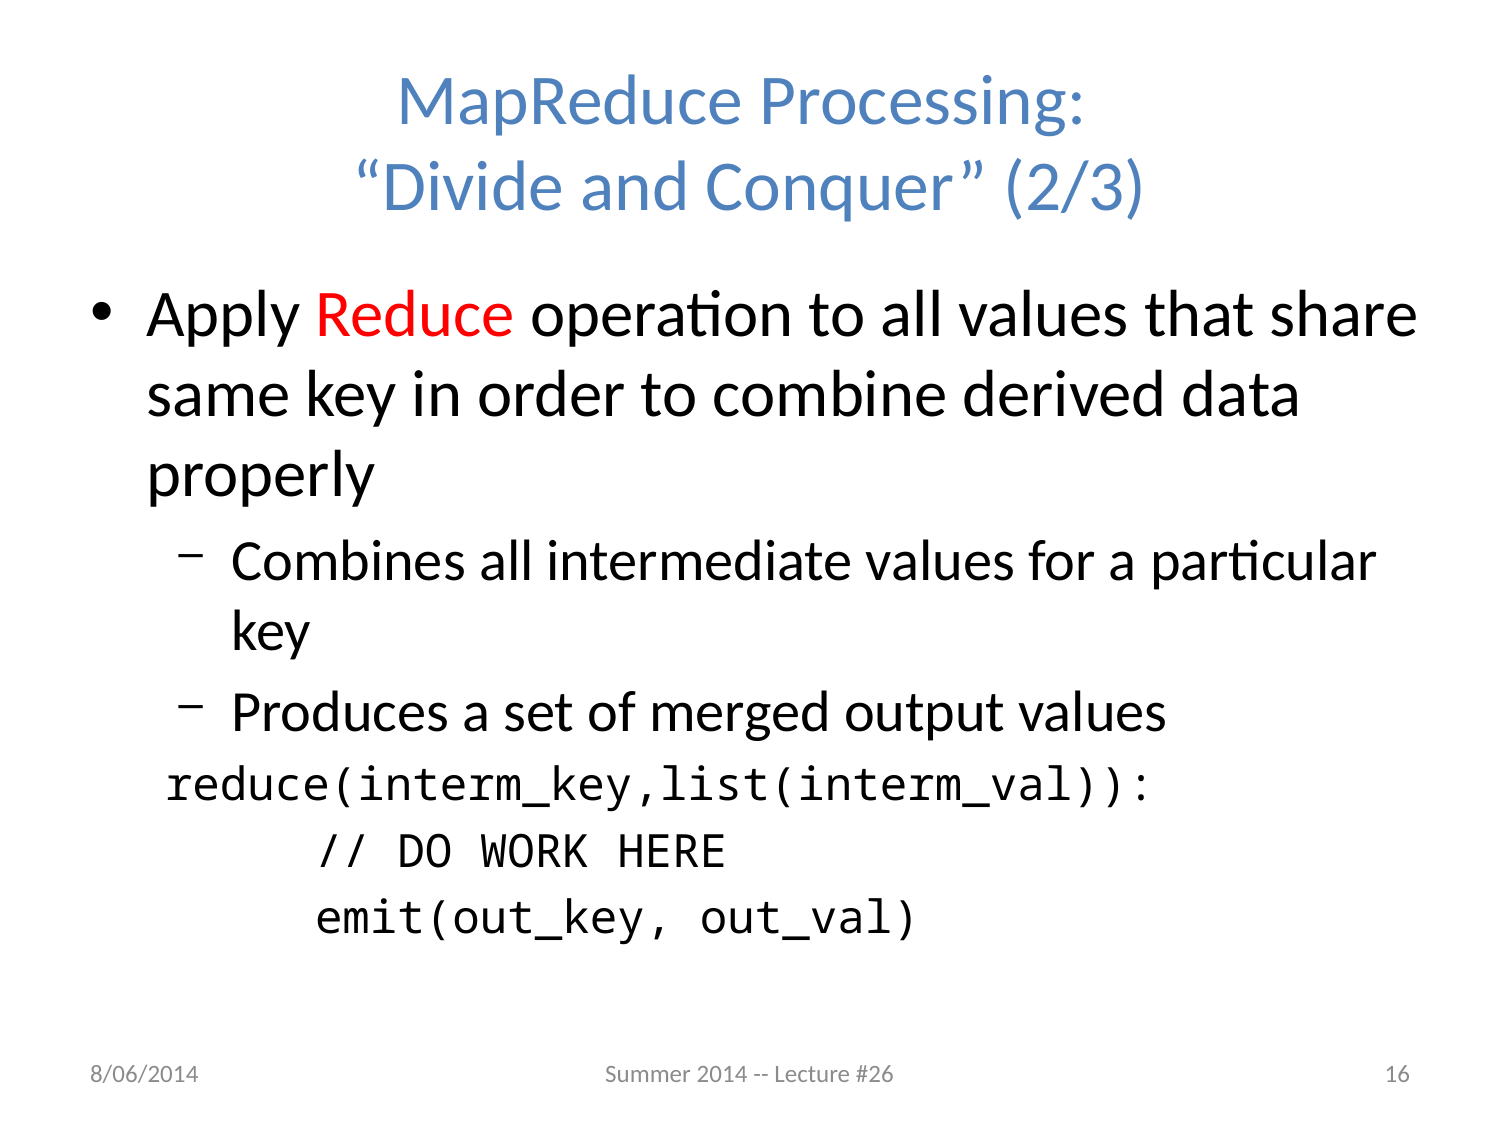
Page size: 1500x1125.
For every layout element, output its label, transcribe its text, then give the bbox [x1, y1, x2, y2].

footer Summer 2014 -- Lecture #26 [512, 1042, 988, 1103]
slide_number <number> [1074, 1042, 1425, 1103]
slide_number 8/06/2014 [75, 1042, 425, 1103]
list Apply Reduce operation to all values that share same key in order to combine derived data properly Combines all intermediate values for a particular key Produces a set of merged output values reduce(interm_key,list(interm_val)): // DO WORK HERE emit(out_key, out_val) [75, 262, 1440, 1073]
title MapReduce Processing: “Divide and Conquer” (2/3) [75, 45, 1425, 233]
